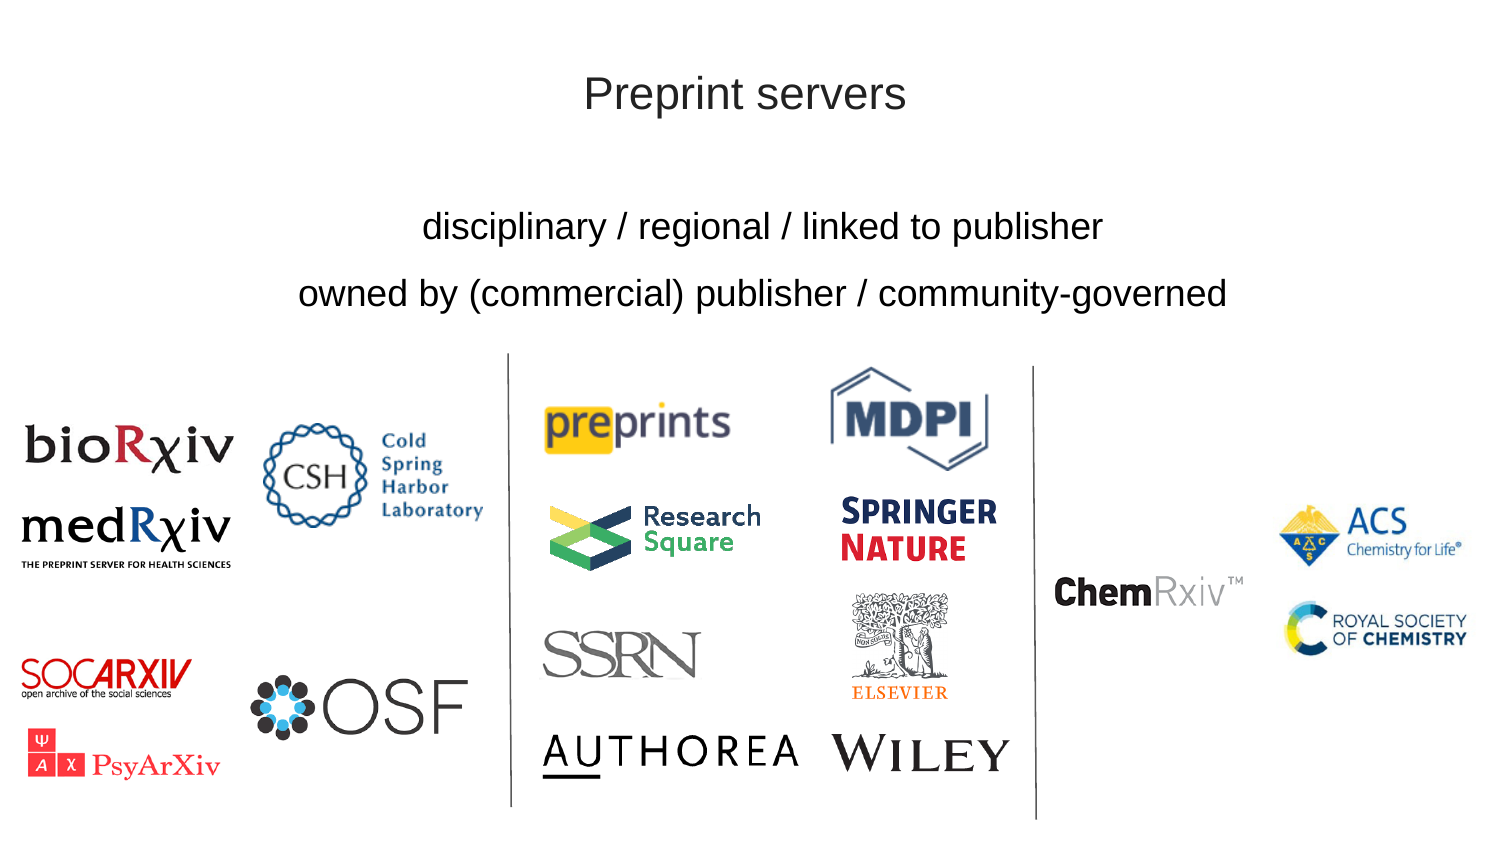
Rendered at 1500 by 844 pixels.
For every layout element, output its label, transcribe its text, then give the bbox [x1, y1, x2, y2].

text_box disciplinary / regional / linked to publisher owned by (commercial) publisher / community-governed [146, 119, 1304, 375]
picture [21, 654, 192, 704]
picture [539, 629, 702, 680]
picture [531, 390, 742, 467]
picture [830, 366, 989, 471]
picture [250, 668, 471, 752]
picture [1270, 490, 1473, 573]
picture [25, 424, 234, 476]
picture [1273, 589, 1481, 663]
picture [1041, 547, 1253, 632]
picture [21, 506, 231, 569]
picture [22, 714, 230, 790]
picture [550, 504, 760, 571]
text_box Preprint servers [217, 48, 1286, 119]
picture [802, 593, 1040, 818]
picture [833, 485, 1005, 572]
picture [263, 423, 483, 528]
picture [538, 731, 800, 781]
